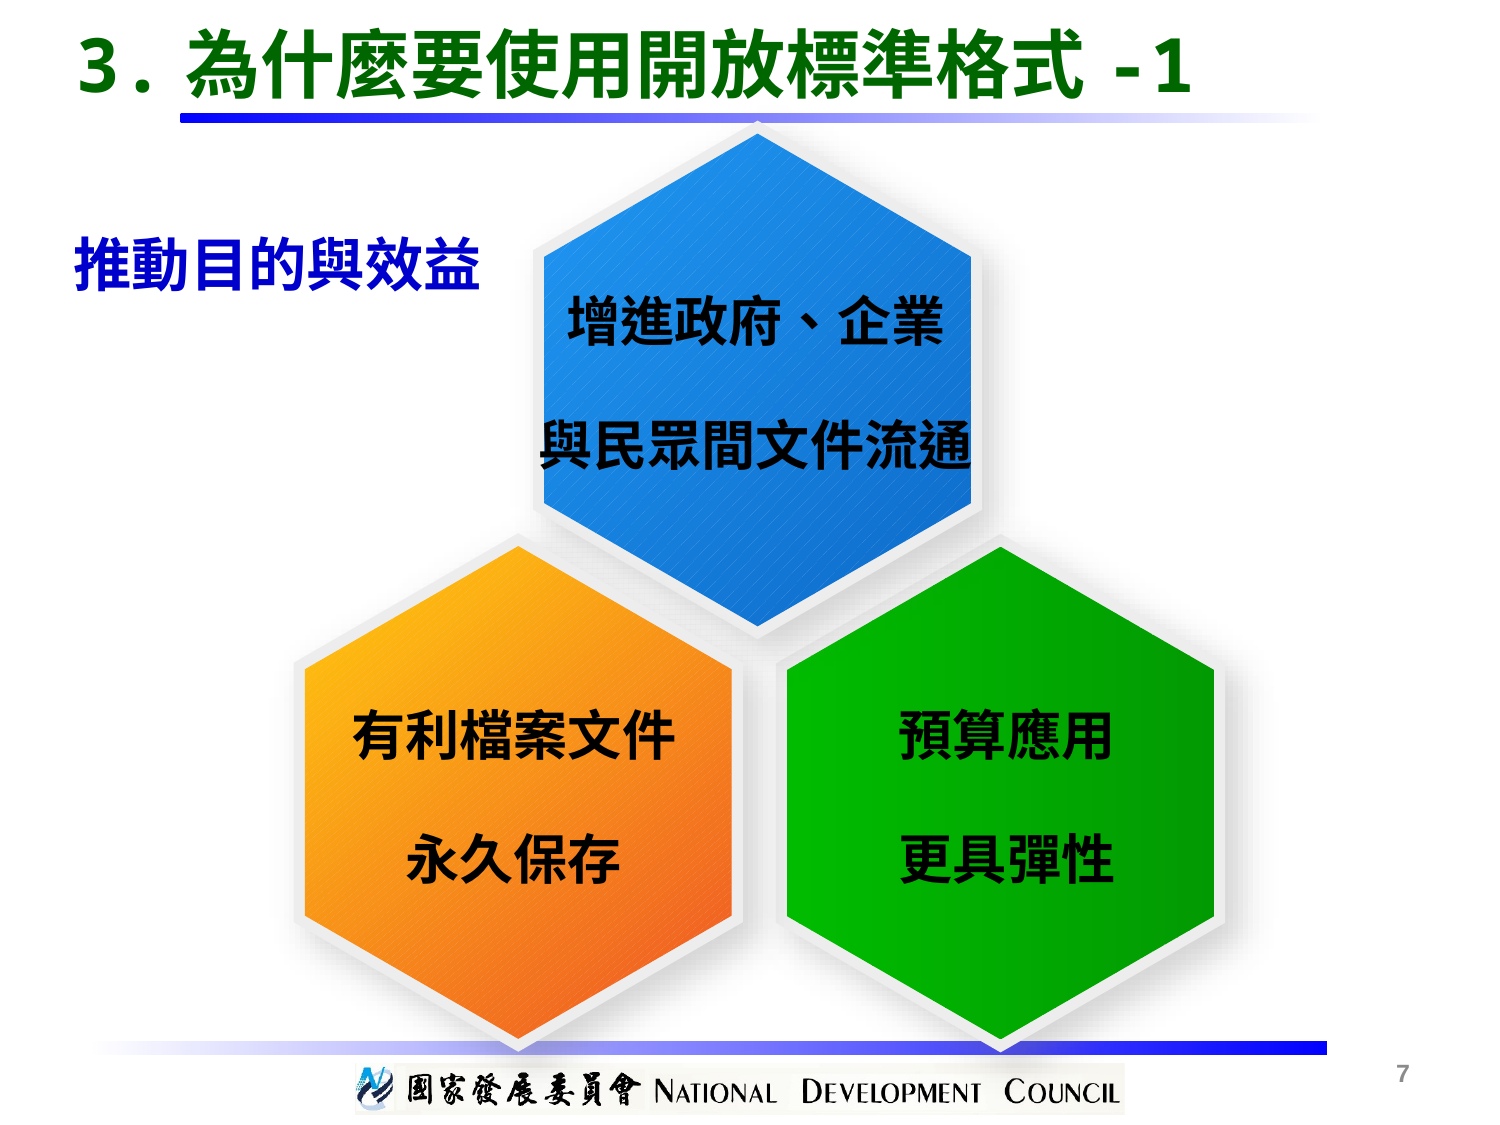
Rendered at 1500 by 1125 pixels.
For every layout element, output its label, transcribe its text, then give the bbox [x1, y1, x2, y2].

text_box 有利檔案文件 永久保存 [312, 685, 715, 910]
title 3.為什麼要使用開放標準格式-1 [75, 9, 1425, 119]
text_box 預算應用 更具彈性 [770, 685, 1245, 905]
picture [246, 87, 1292, 1115]
text_box 增進政府、企業 與民眾間文件流通 [519, 271, 993, 485]
text_box 推動目的與效益 [59, 211, 246, 319]
